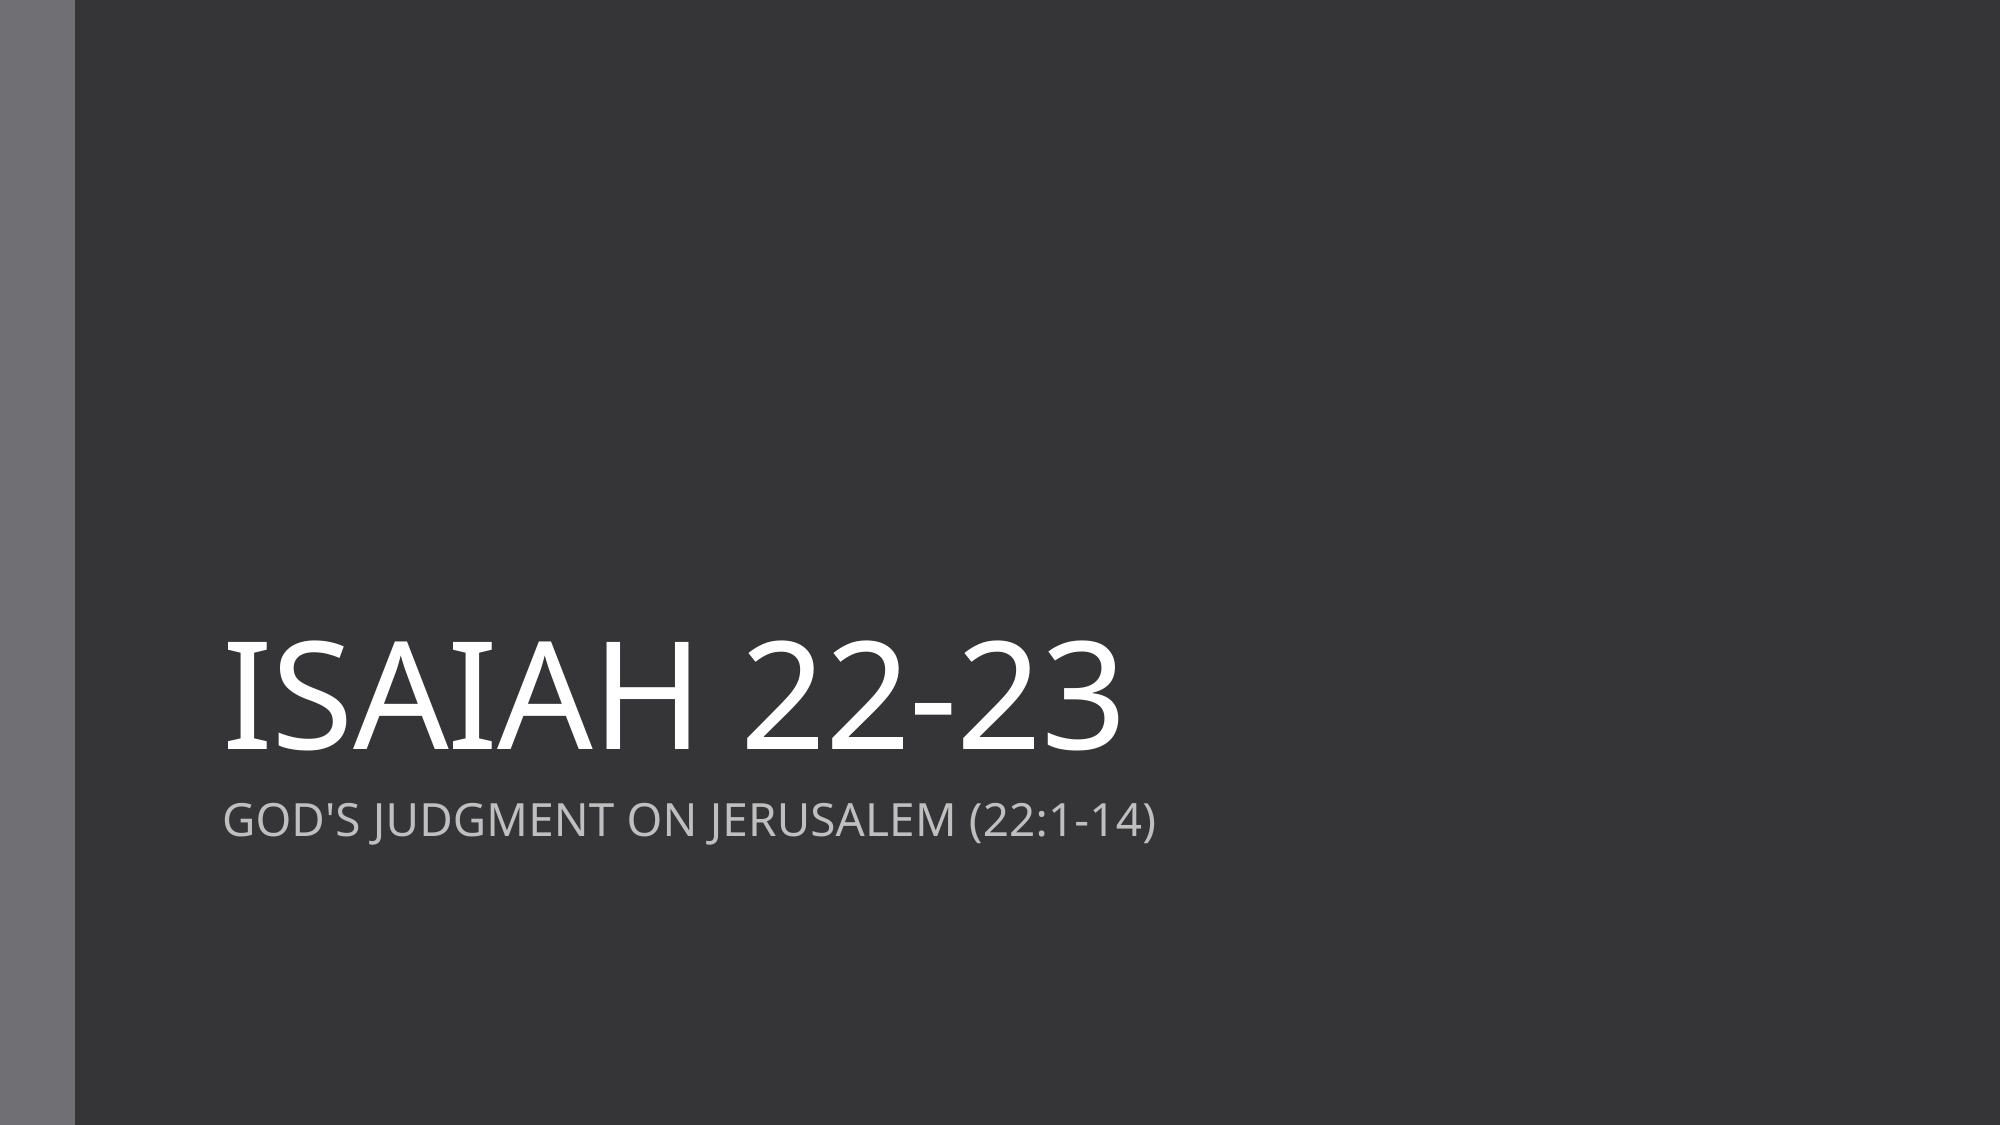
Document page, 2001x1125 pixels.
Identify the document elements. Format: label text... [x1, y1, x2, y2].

subtitle GOD'S JUDGMENT ON JERUSALEM (22:1-14) [206, 787, 1752, 1066]
title ISAIAH 22-23 [206, 124, 1752, 787]
